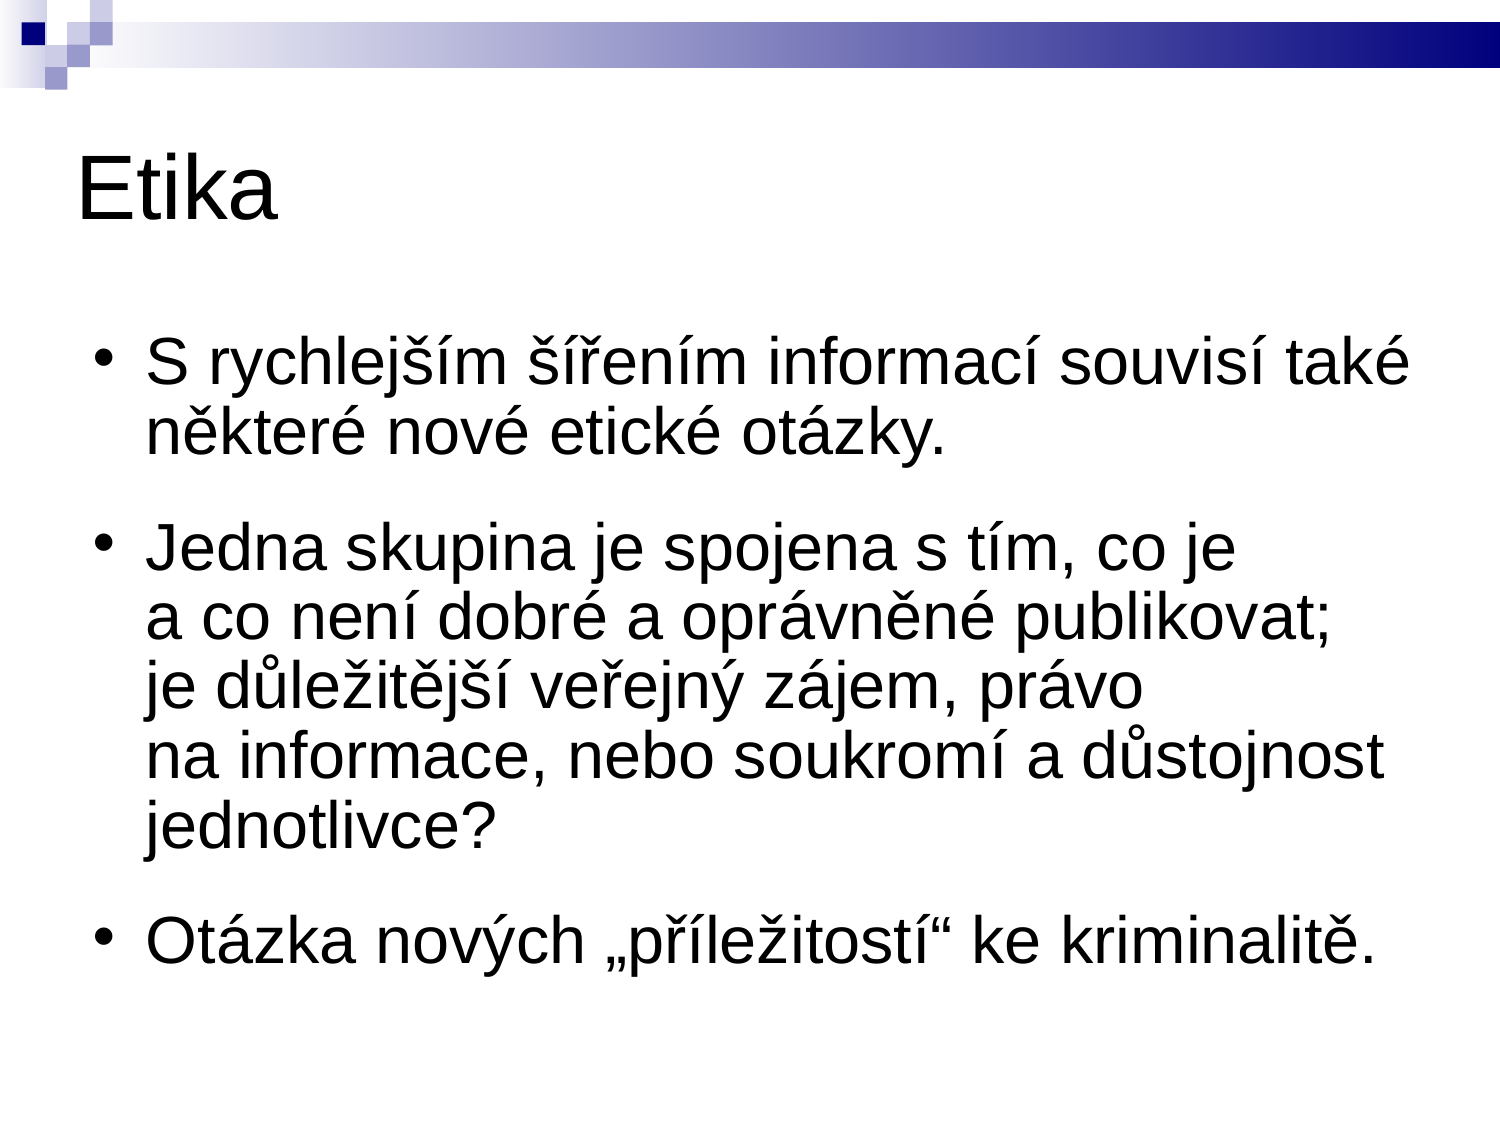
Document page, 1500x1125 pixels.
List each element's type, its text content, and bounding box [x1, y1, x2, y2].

title Etika [75, 75, 1426, 301]
list S rychlejším šířením informací souvisí také některé nové etické otázky. Jedna skupina je spojena s tím, co je a co není dobré a oprávněné publikovat; je důležitější veřejný zájem, právo na informace, nebo soukromí a důstojnost jednotlivce? Otázka nových „příležitostí“ ke kriminalitě. [75, 324, 1426, 1017]
